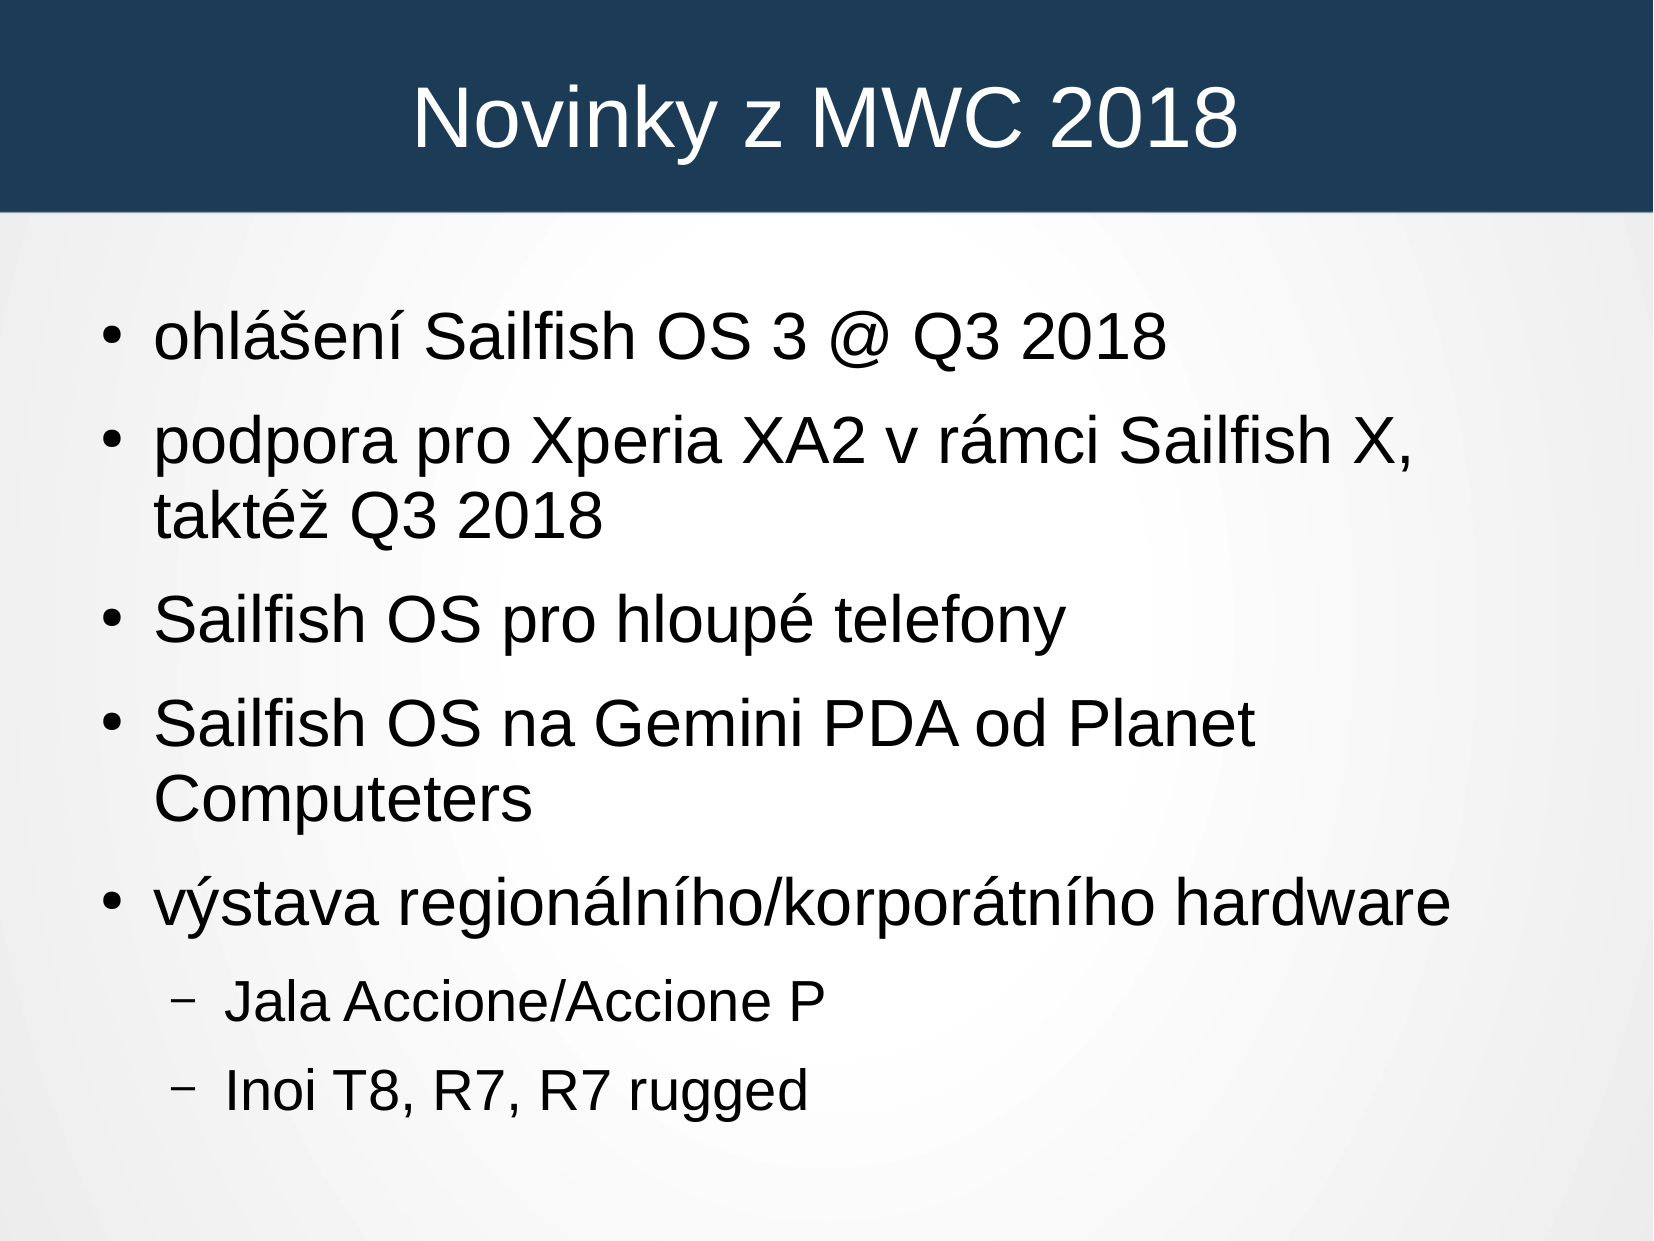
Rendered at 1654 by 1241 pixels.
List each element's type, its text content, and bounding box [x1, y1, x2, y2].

picture [0, 0, 1653, 1241]
list ohlášení Sailfish OS 3 @ Q3 2018 podpora pro Xperia XA2 v rámci Sailfish X, taktéž Q3 2018 Sailfish OS pro hloupé telefony Sailfish OS na Gemini PDA od Planet Computeters výstava regionálního/korporátního hardware Jala Accione/Accione P Inoi T8, R7, R7 rugged [82, 299, 1571, 1146]
title Novinky z MWC 2018 [82, 47, 1571, 189]
